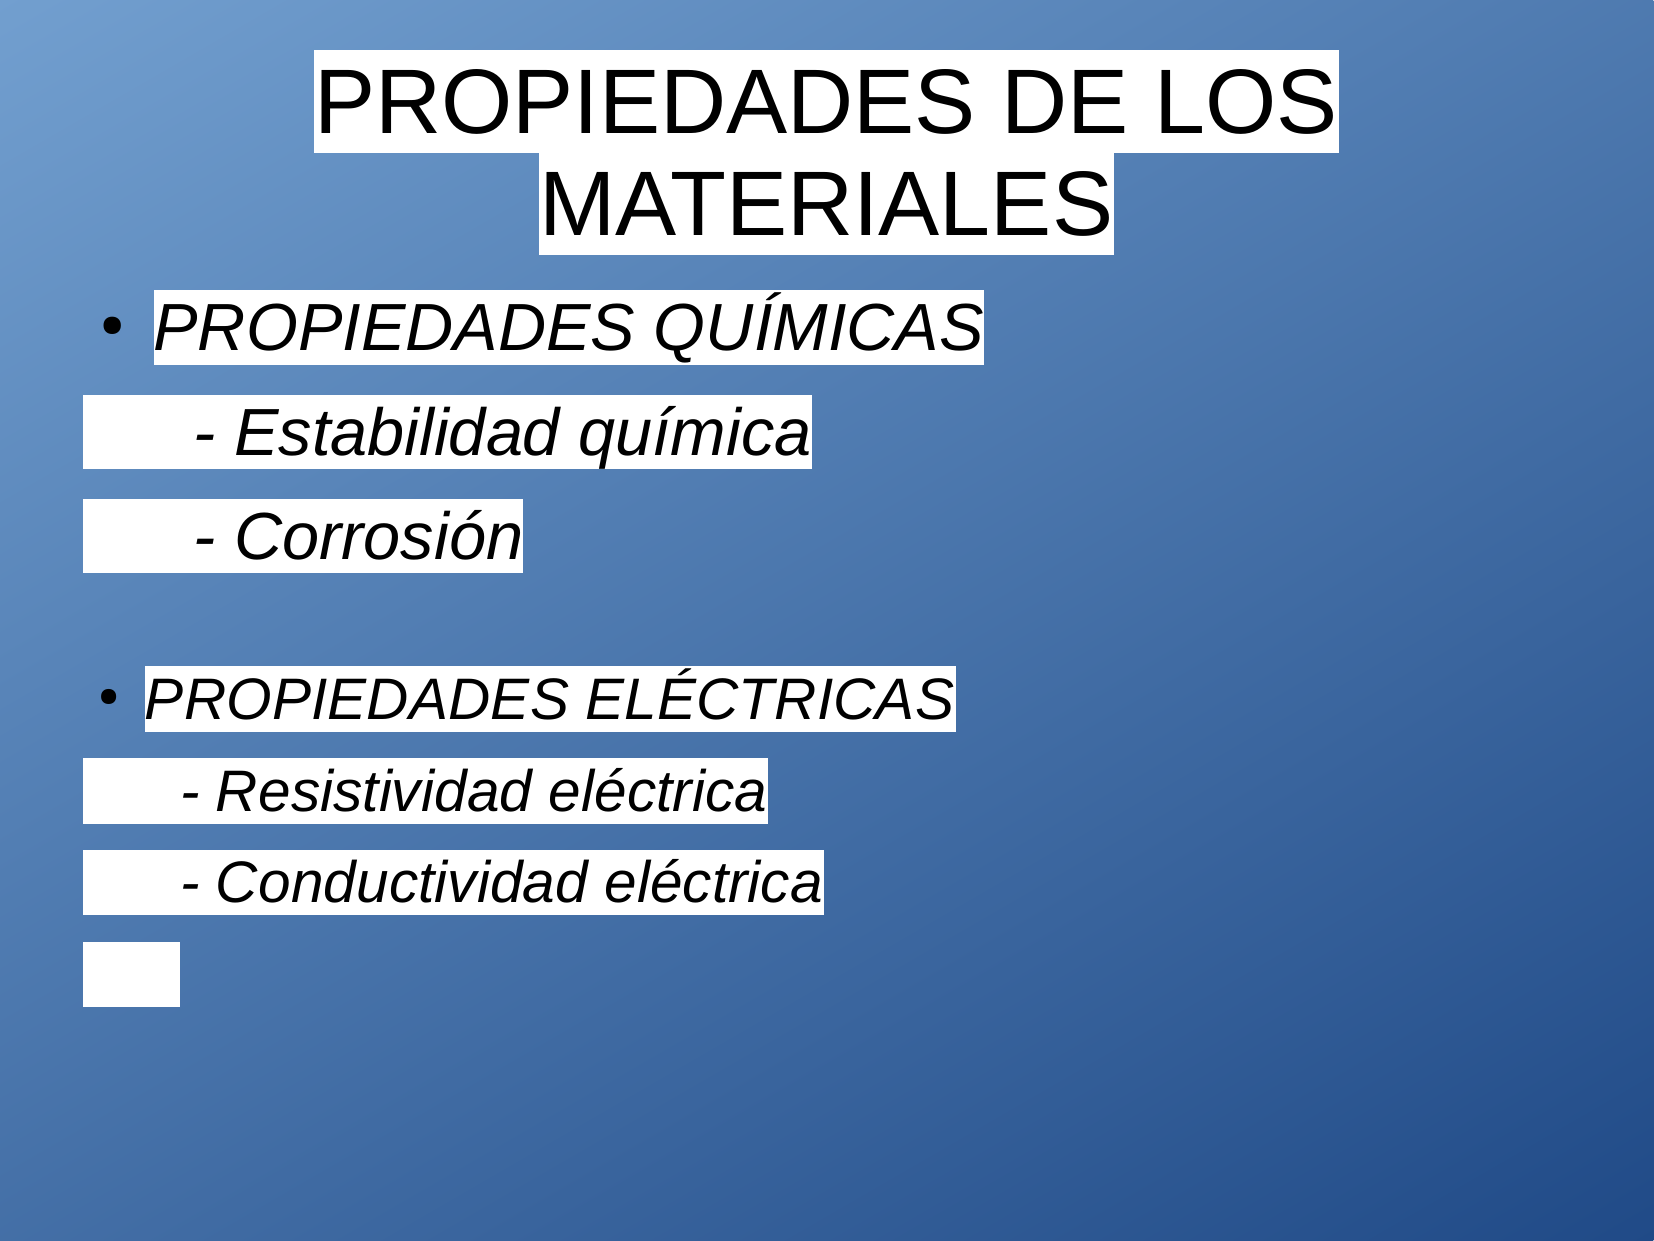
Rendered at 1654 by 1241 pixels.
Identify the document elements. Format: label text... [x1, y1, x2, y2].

title PROPIEDADES DE LOS MATERIALES [82, 49, 1571, 257]
list PROPIEDADES QUÍMICAS - Estabilidad química - Corrosión [82, 290, 1571, 634]
list PROPIEDADES ELÉCTRICAS - Resistividad eléctrica - Conductividad eléctrica [82, 665, 1571, 1009]
